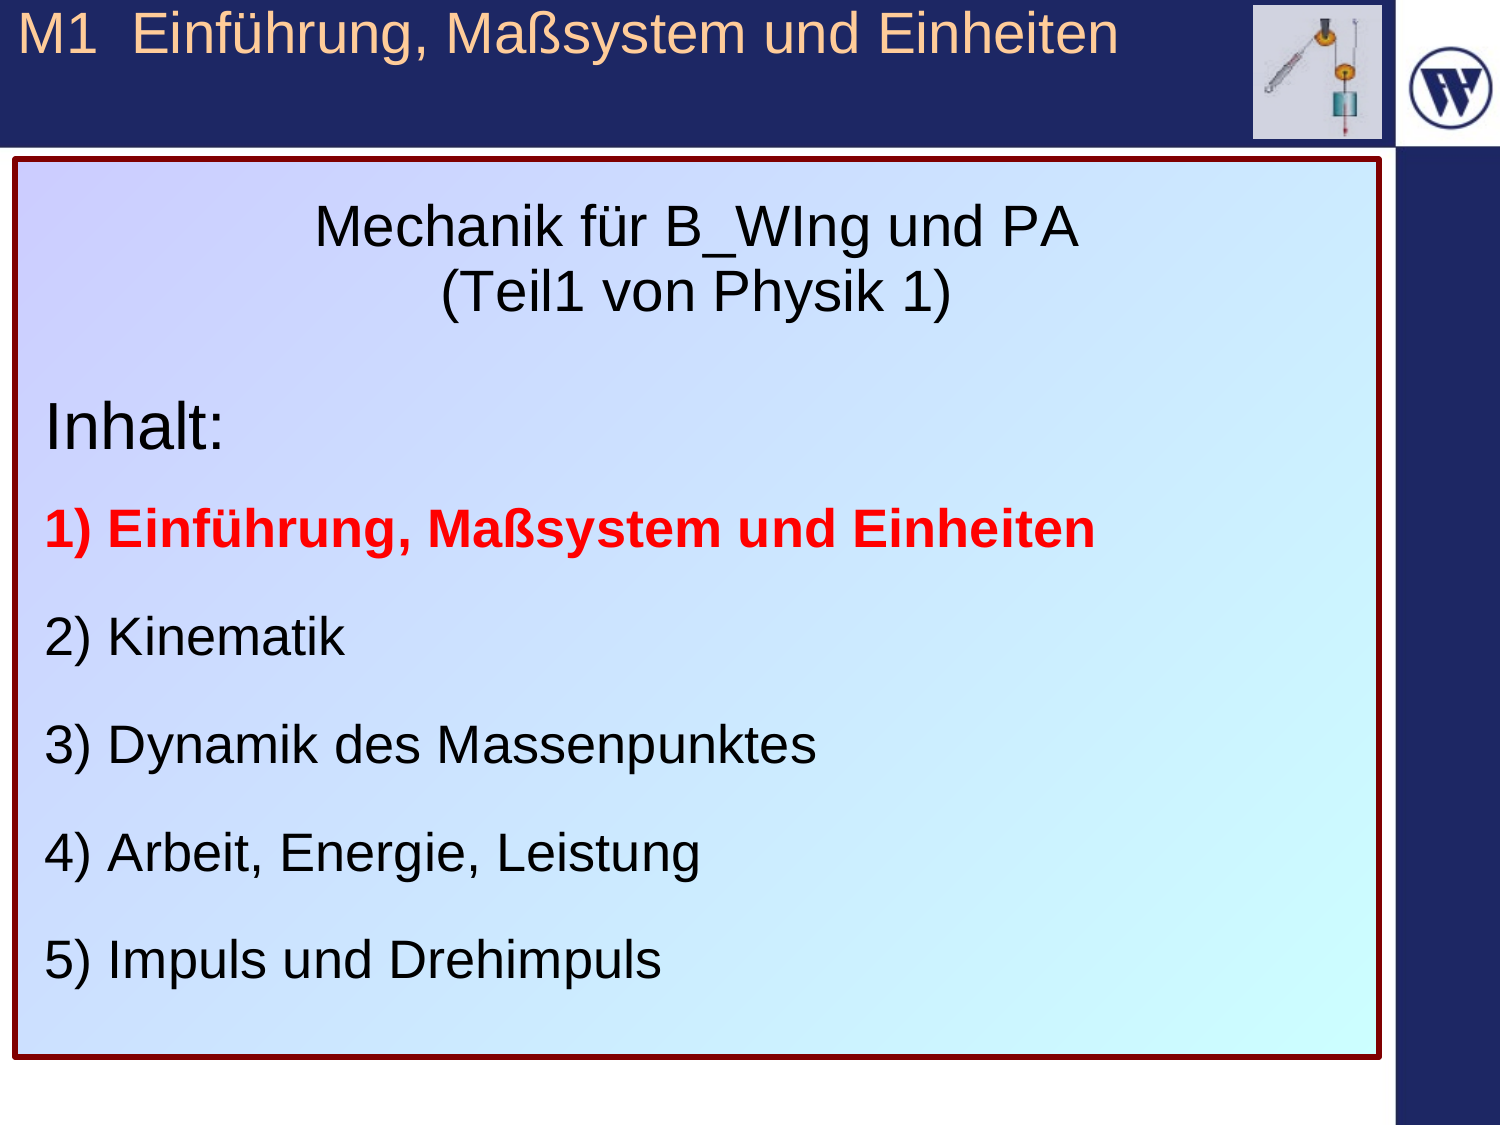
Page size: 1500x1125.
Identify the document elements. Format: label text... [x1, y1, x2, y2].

picture [0, 0, 1500, 1125]
text_box Mechanik für B_WIng und PA (Teil1 von Physik 1) Inhalt: 1) Einführung, Maßsystem und Einheiten 2) Kinematik 3) Dynamik des Massenpunktes 4) Arbeit, Energie, Leistung 5) Impuls und Drehimpuls [15, 159, 1379, 1057]
